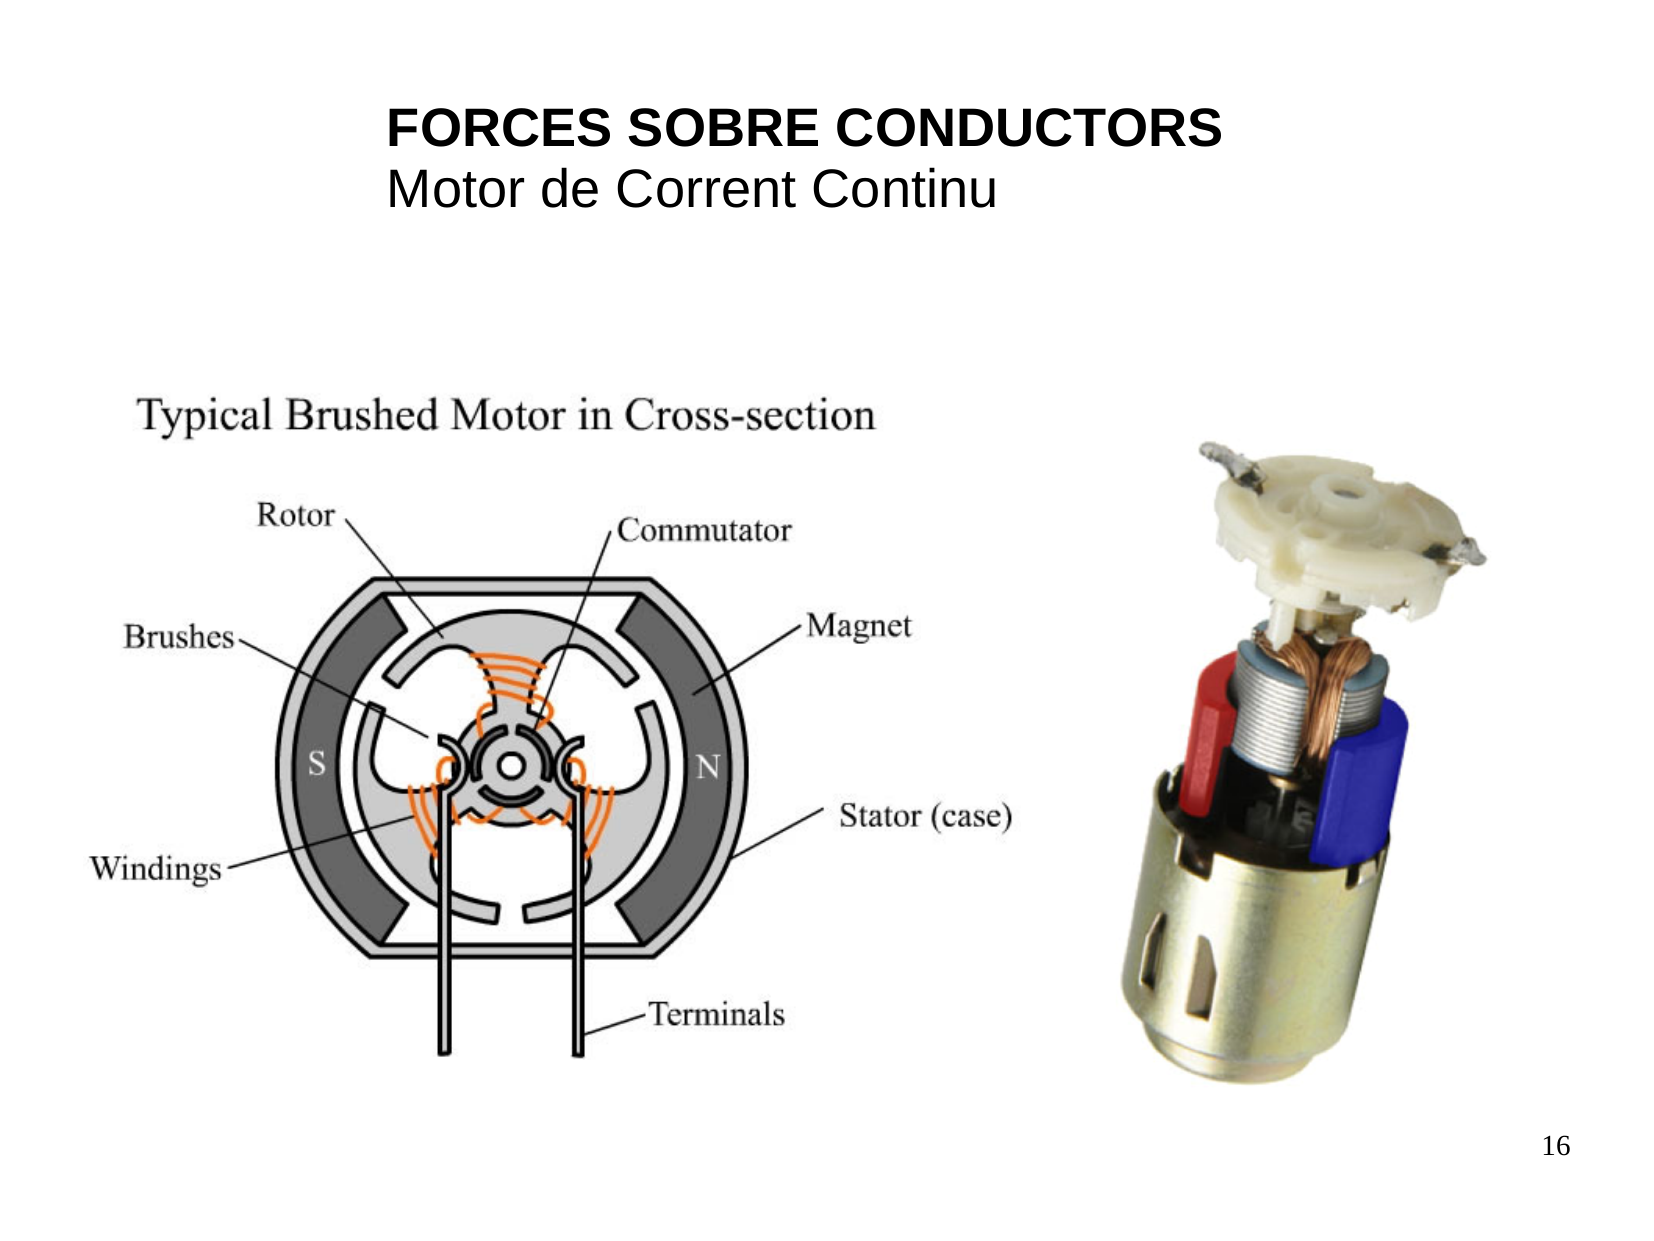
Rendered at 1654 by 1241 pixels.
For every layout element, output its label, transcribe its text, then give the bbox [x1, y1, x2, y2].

picture [83, 381, 1021, 1060]
picture [1065, 386, 1531, 1112]
text_box FORCES SOBRE CONDUCTORS Motor de Corrent Continu [372, 90, 1278, 227]
